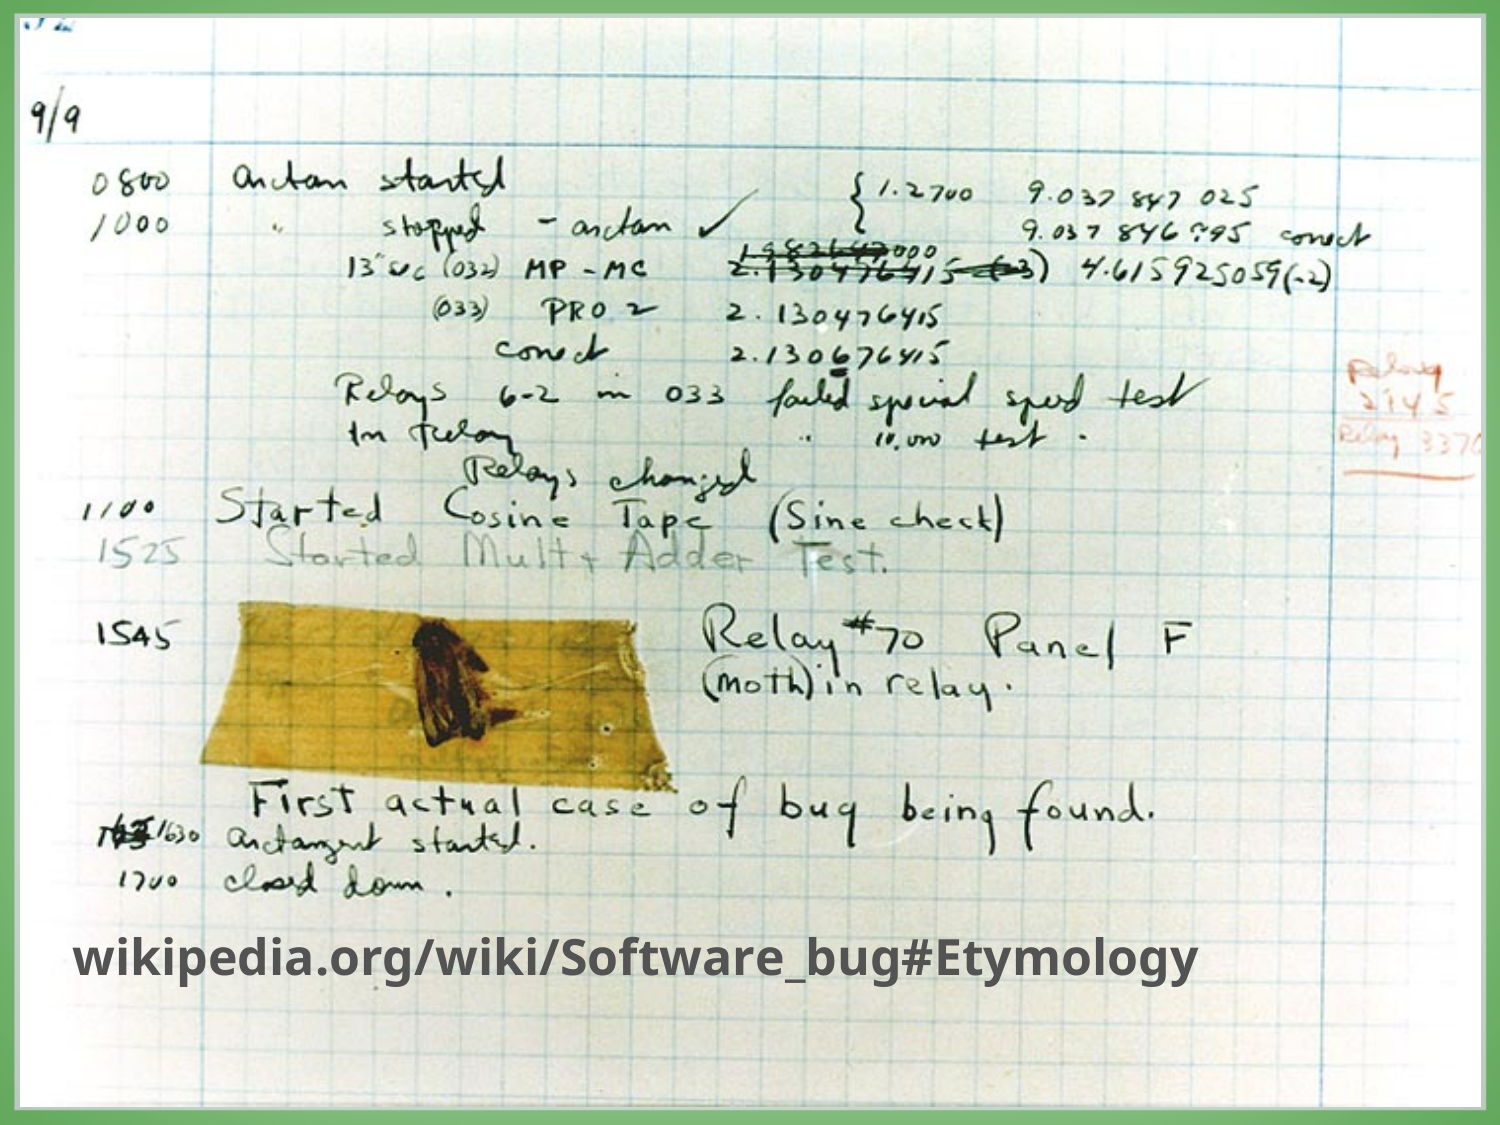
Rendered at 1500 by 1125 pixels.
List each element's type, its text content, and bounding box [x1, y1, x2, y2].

text_box wikipedia.org/wiki/Software_bug#Etymology [57, 917, 1500, 1037]
picture [0, 0, 1500, 1125]
